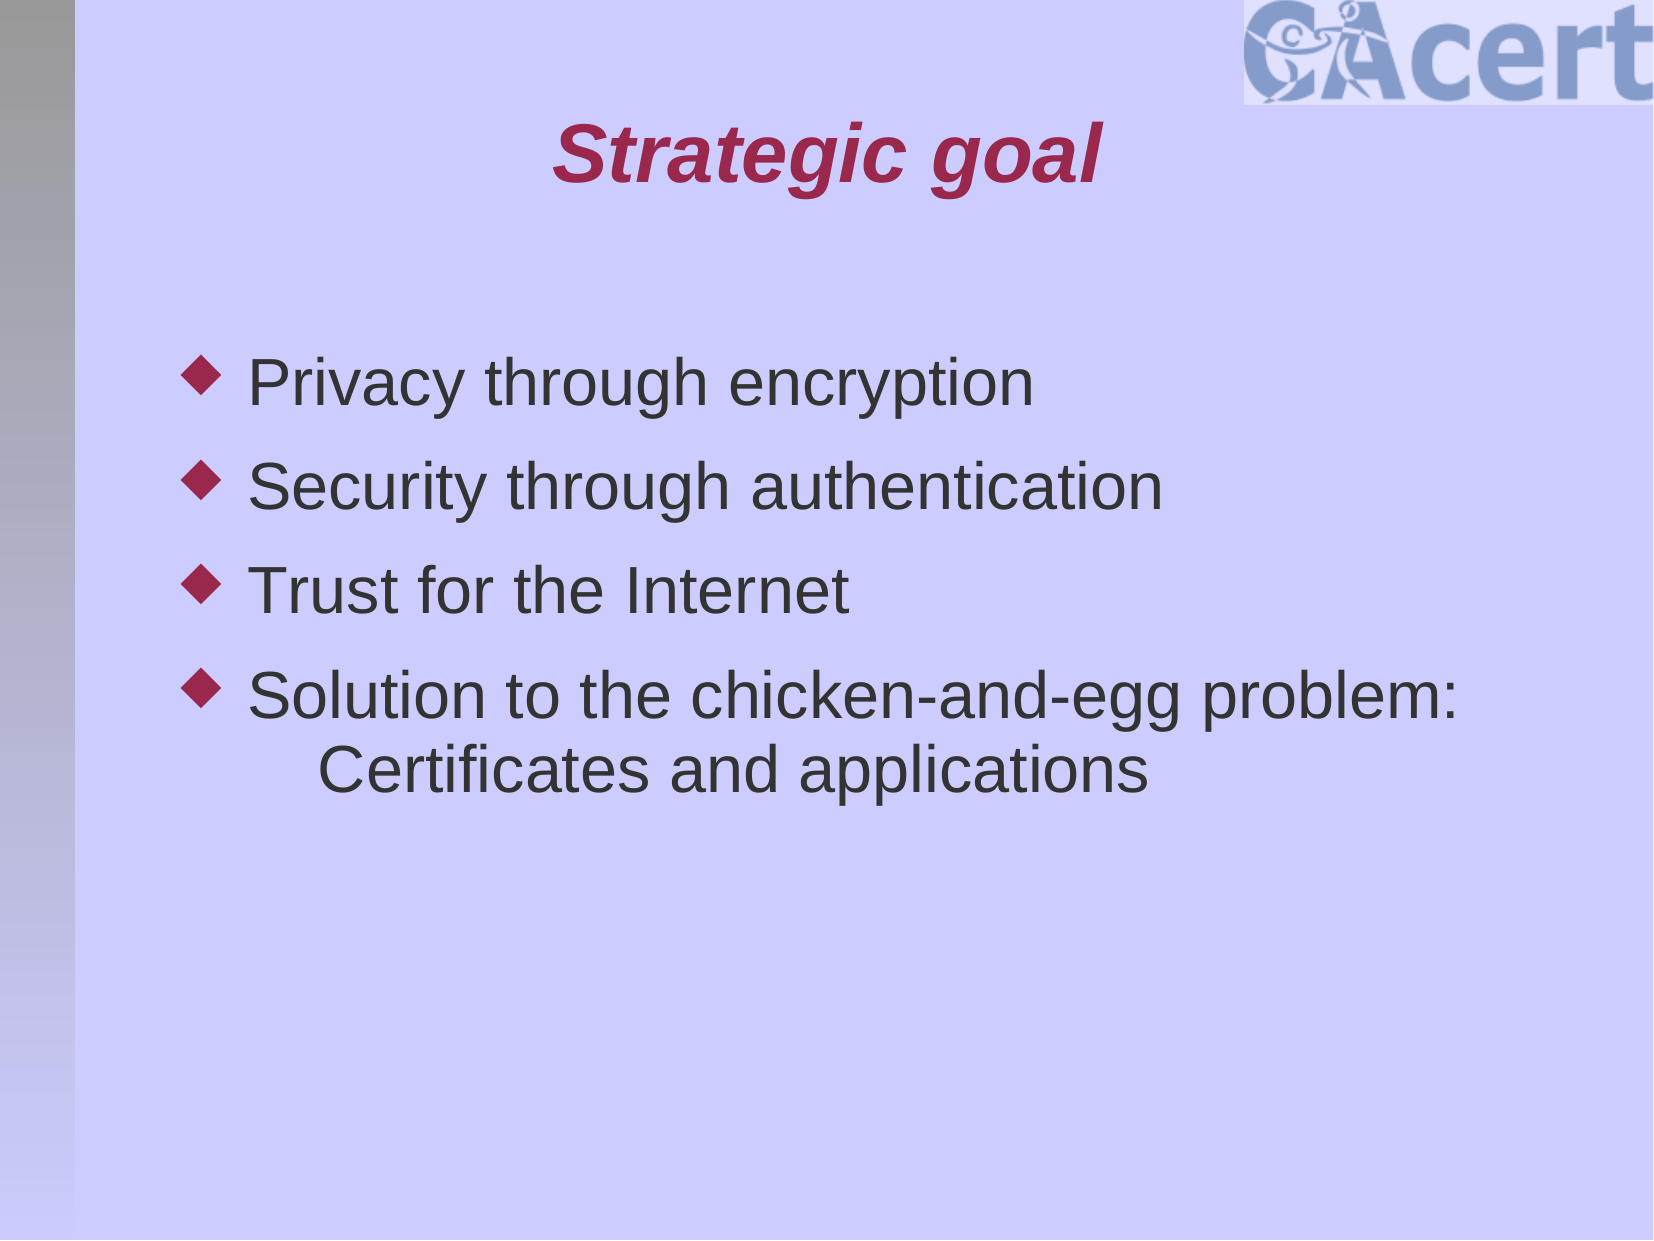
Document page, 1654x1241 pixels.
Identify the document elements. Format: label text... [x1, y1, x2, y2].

title Strategic goal [121, 49, 1534, 257]
list Privacy through encryption Security through authentication Trust for the Internet Solution to the chicken-and-egg problem: Certificates and applications [152, 344, 1534, 1127]
